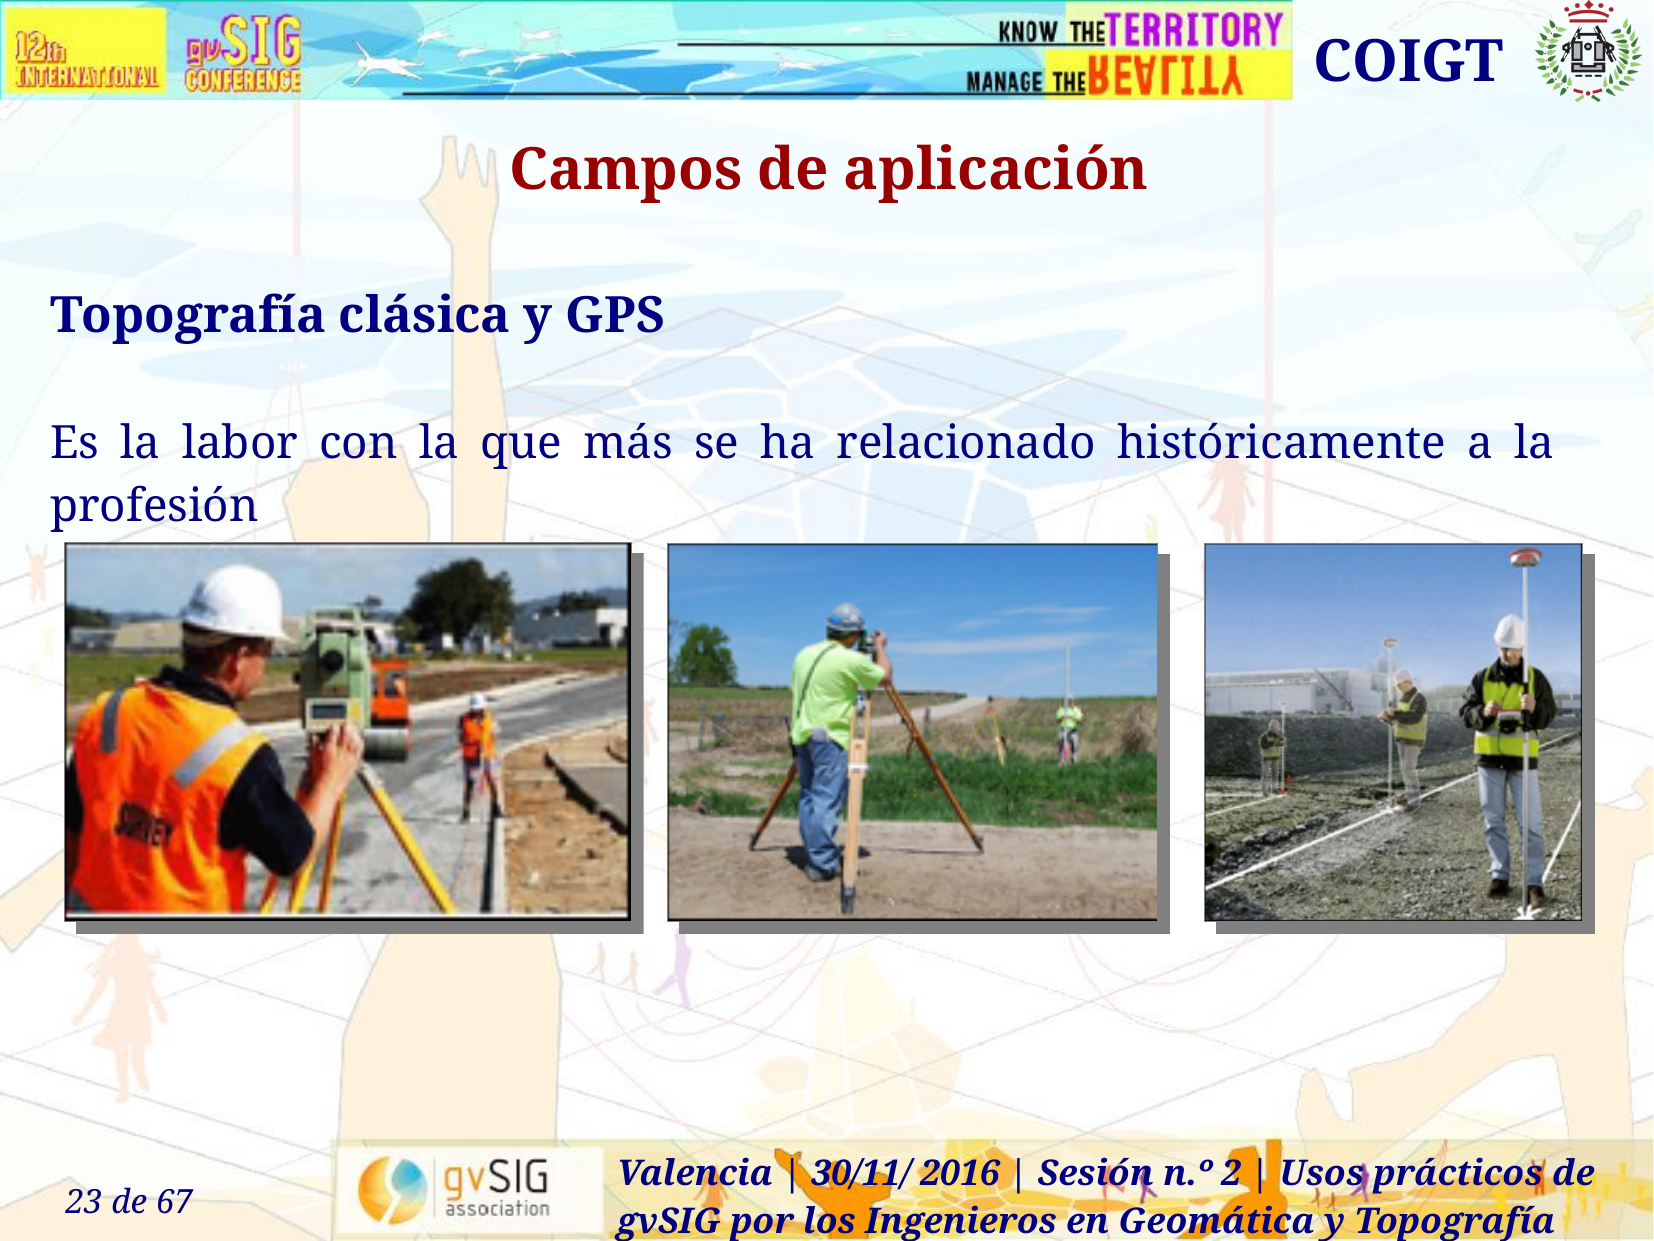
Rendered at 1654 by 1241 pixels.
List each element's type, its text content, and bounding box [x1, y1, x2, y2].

text_box Topografía clásica y GPS Es la labor con la que más se ha relacionado históricamente a la profesión [35, 271, 1571, 846]
text_box Campos de aplicación [28, 120, 1630, 202]
text_box COIGT [1299, 12, 1654, 148]
text_box Valencia | 30/11/ 2016 | Sesión n.º 2 | Usos prácticos de gvSIG por los Ingenieros en Geomática y Topografía [602, 1140, 1654, 1241]
picture [0, 0, 1654, 1241]
text_box <número> de 67 [50, 1170, 383, 1241]
